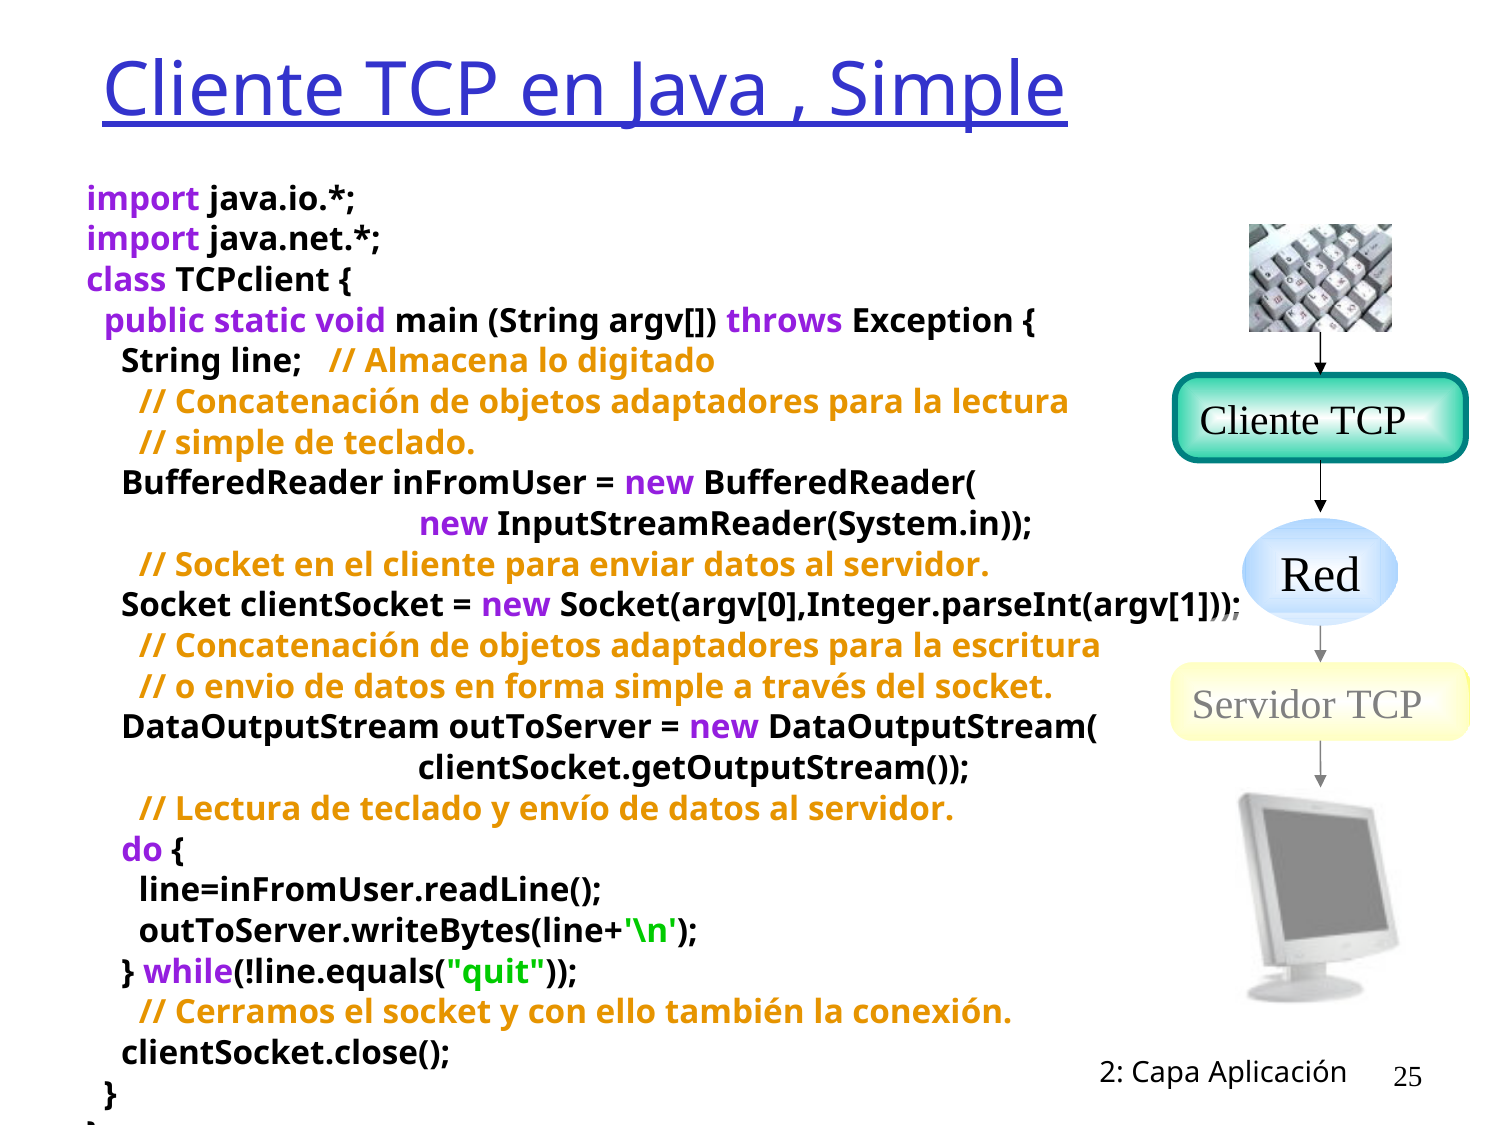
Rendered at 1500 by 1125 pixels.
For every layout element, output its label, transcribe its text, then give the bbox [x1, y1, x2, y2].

list import java.io.*; import java.net.*; class TCPclient { public static void main (String argv[]) throws Exception { String line; // Almacena lo digitado // Concatenación de objetos adaptadores para la lectura // simple de teclado. BufferedReader inFromUser = new BufferedReader( new InputStreamReader(System.in)); // Socket en el cliente para enviar datos al servidor. Socket clientSocket = new Socket(argv[0],Integer.parseInt(argv[1])); // Concatenación de objetos adaptadores para la escritura // o envio de datos en forma simple a través del socket. DataOutputStream outToServer = new DataOutputStream( clientSocket.getOutputStream()); // Lectura de teclado y envío de datos al servidor. do { line=inFromUser.readLine(); outToServer.writeBytes(line+'\n'); } while(!line.equals("quit")); // Cerramos el socket y con ello también la conexión. clientSocket.close(); } } [16, 169, 1392, 1099]
picture [1249, 224, 1392, 332]
text_box Red [1242, 518, 1399, 612]
title Cliente TCP en Java , Simple [87, 15, 1463, 158]
text_box Cliente TCP [1174, 375, 1466, 461]
text_box Servidor TCP [1464, 668, 1471, 722]
text_box [1156, 612, 1470, 1038]
